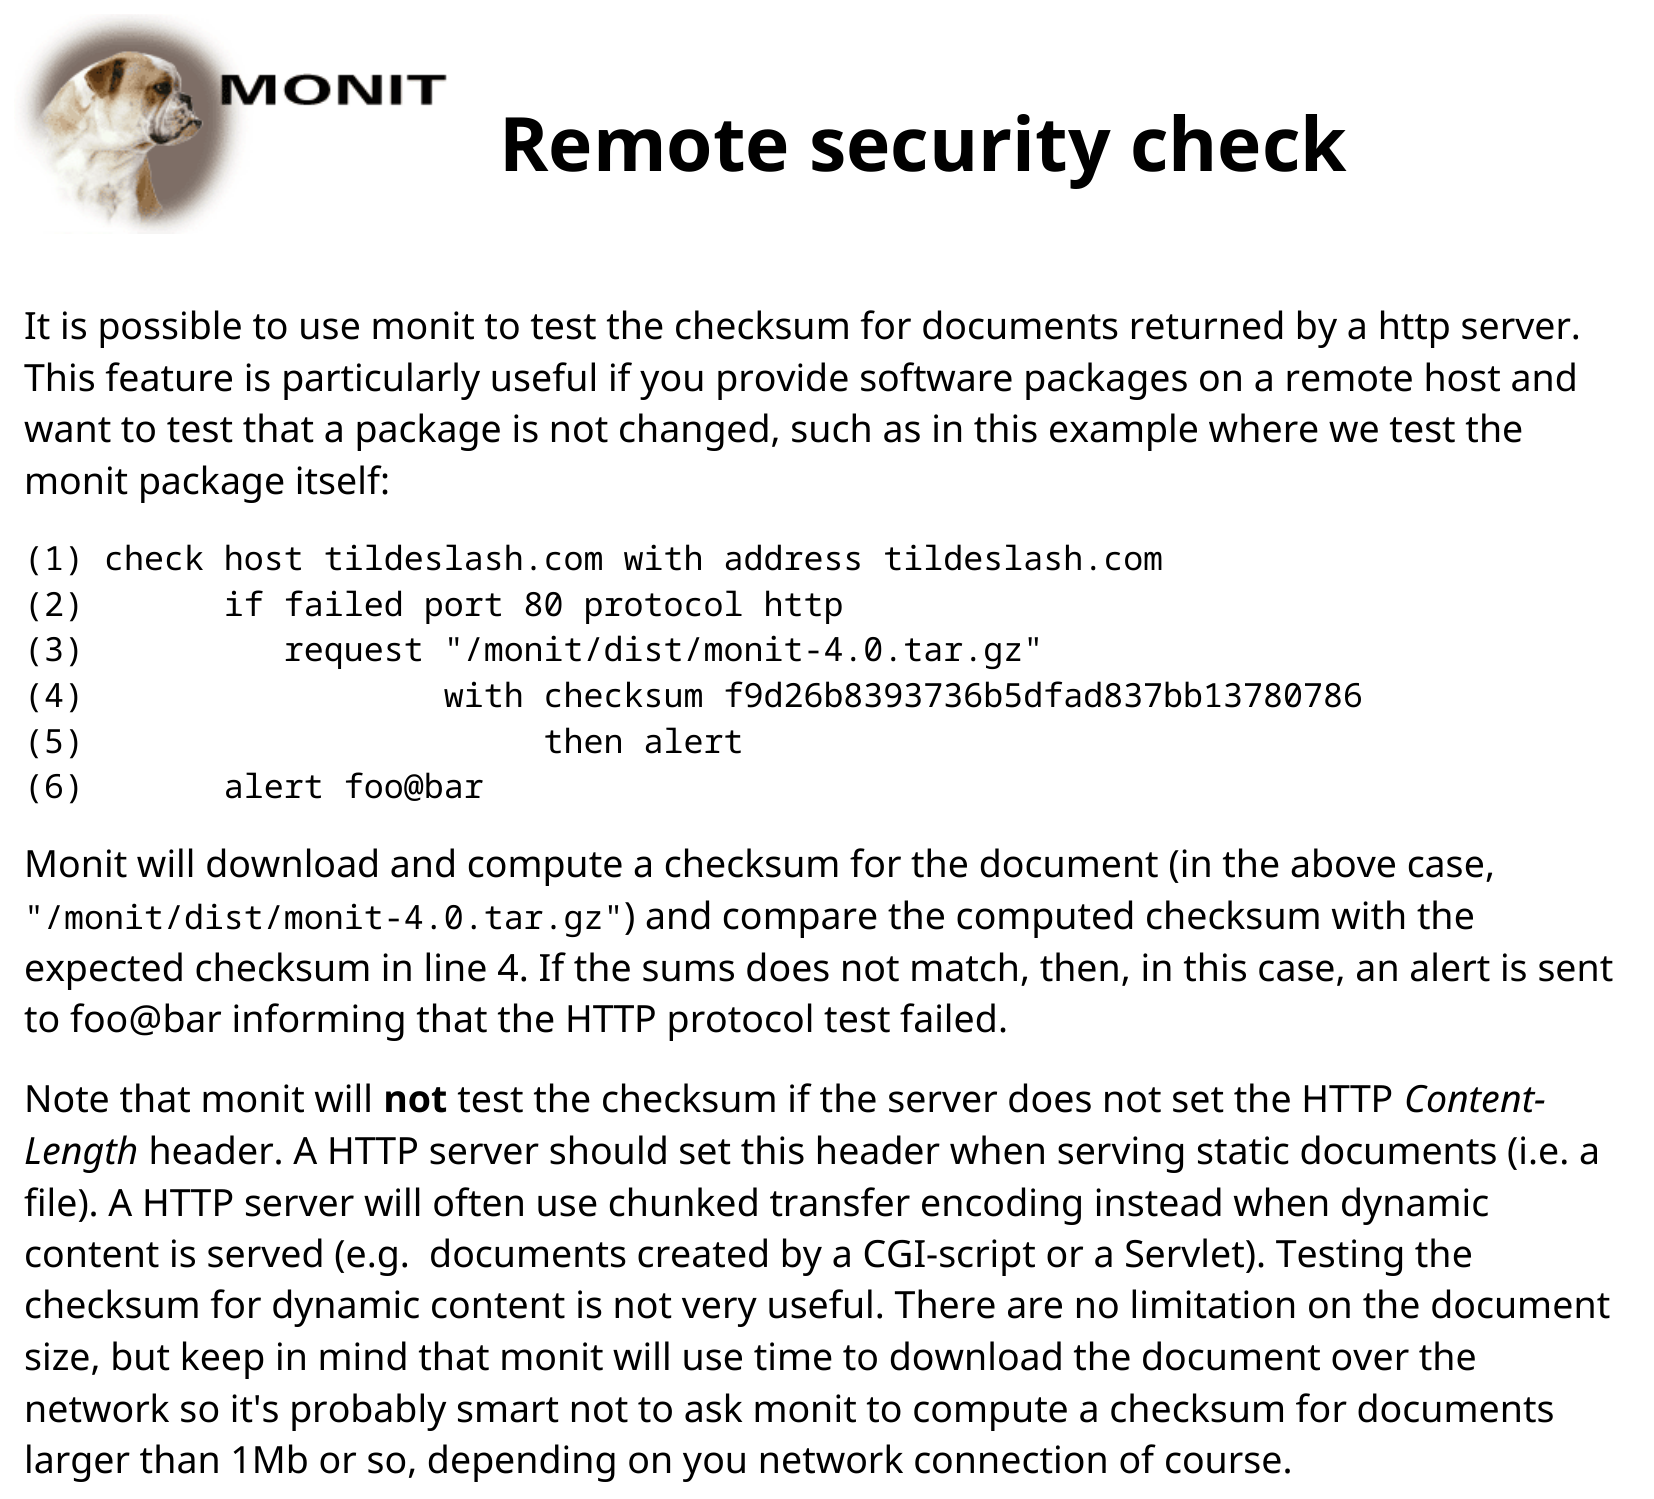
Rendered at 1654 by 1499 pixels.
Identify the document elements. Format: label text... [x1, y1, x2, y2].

list It is possible to use monit to test the checksum for documents returned by a http server. This feature is particularly useful if you provide software packages on a remote host and want to test that a package is not changed, such as in this example where we test the monit package itself: (1) check host tildeslash.com with address tildeslash.com (2) if failed port 80 protocol http (3) request "/monit/dist/monit-4.0.tar.gz" (4) with checksum f9d26b8393736b5dfad837bb13780786 (5) then alert (6) alert foo@bar Monit will download and compute a checksum for the document (in the above case, "/monit/dist/monit-4.0.tar.gz") and compare the computed checksum with the expected checksum in line 4. If the sums does not match, then, in this case, an alert is sent to foo@bar informing that the HTTP protocol test failed. Note that monit will not test the checksum if the server does not set the HTTP Content-Length header. A HTTP server should set this header when serving static documents (i.e. a file). A HTTP server will often use chunked transfer encoding instead when dynamic content is served (e.g. documents created by a CGI-script or a Servlet). Testing the checksum for dynamic content is not very useful. There are no limitation on the document size, but keep in mind that monit will use time to download the document over the network so it's probably smart not to ask monit to compute a checksum for documents larger than 1Mb or so, depending on you network connection of course. [24, 299, 1622, 1499]
picture [14, 14, 448, 234]
title Remote security check [507, 73, 1340, 211]
